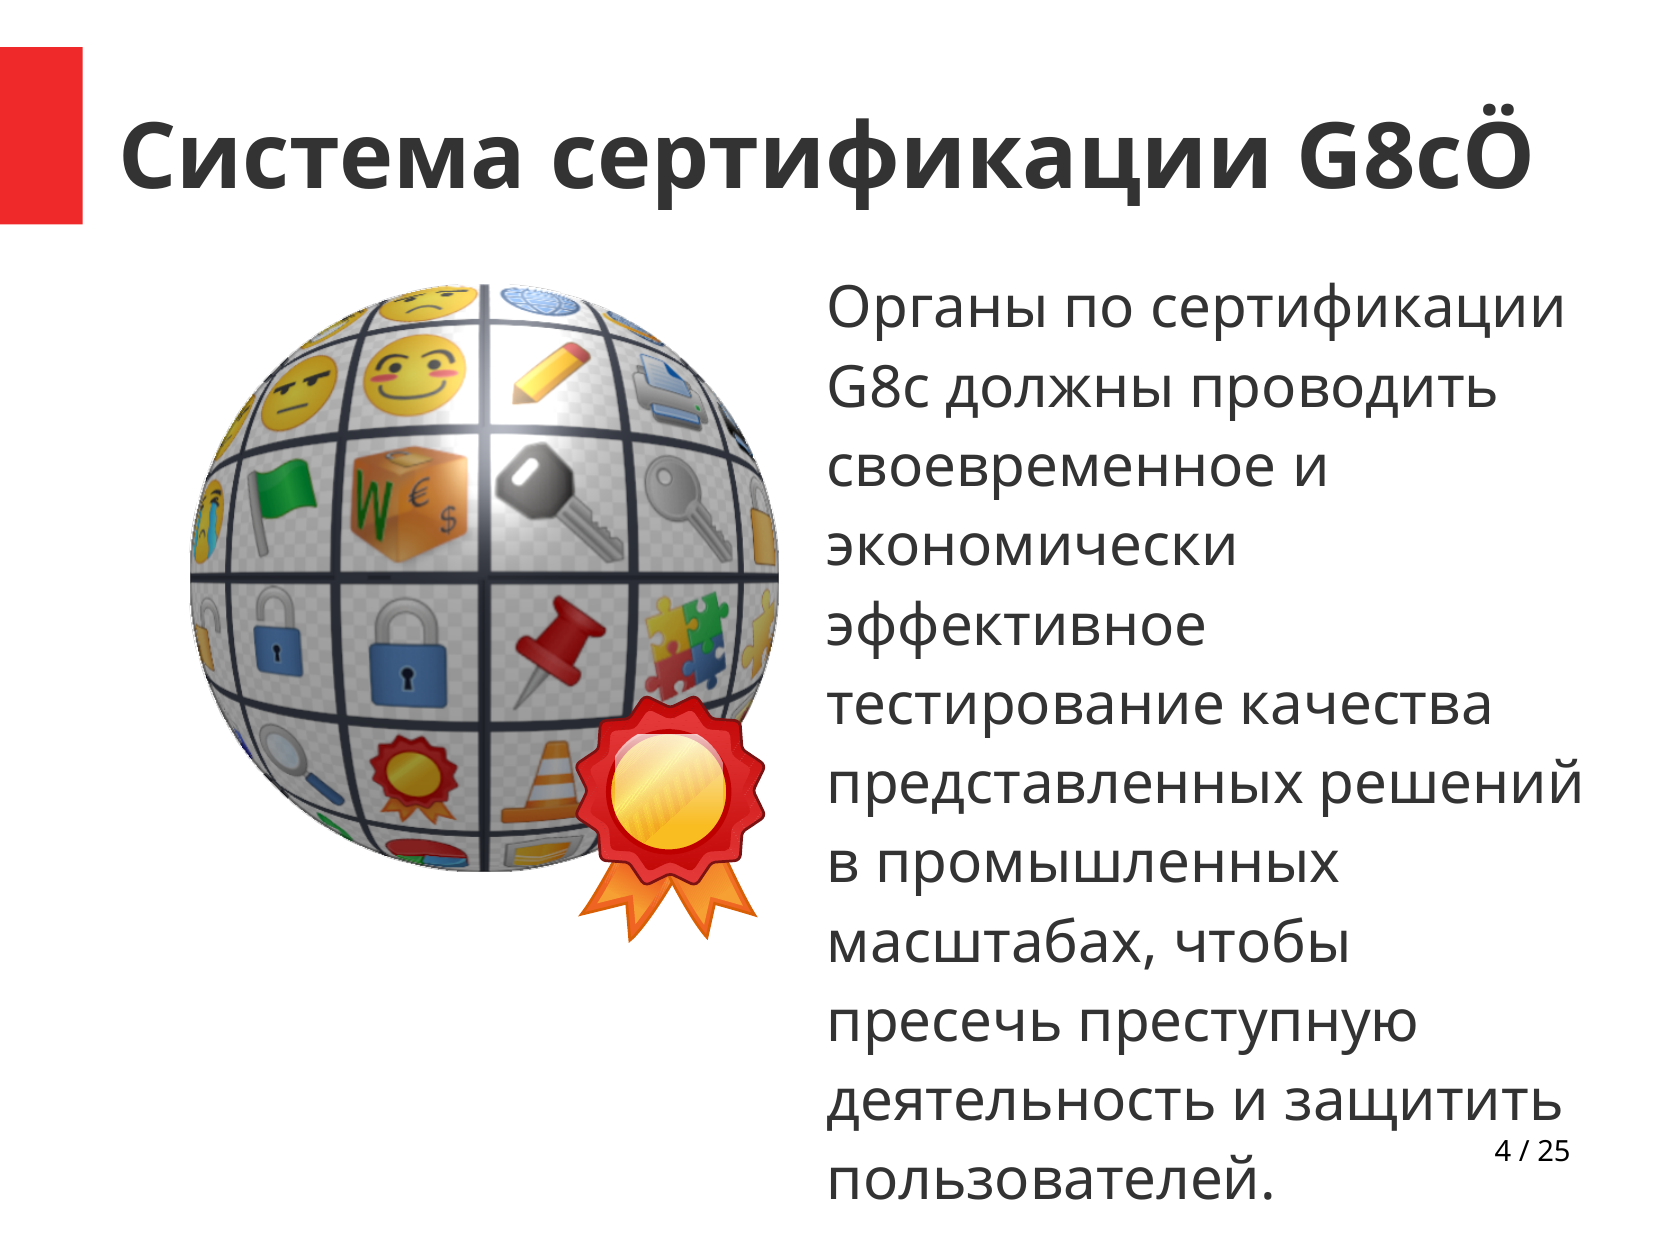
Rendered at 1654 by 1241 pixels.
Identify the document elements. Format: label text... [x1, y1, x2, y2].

list Органы по сертификации G8c должны проводить своевременное и экономически эффективное тестирование качества представленных решений в промышленных масштабах, чтобы пресечь преступную деятельность и защитить пользователей. [826, 265, 1595, 986]
title Система сертификации G8cÖ [118, 49, 1571, 257]
picture [188, 283, 804, 951]
